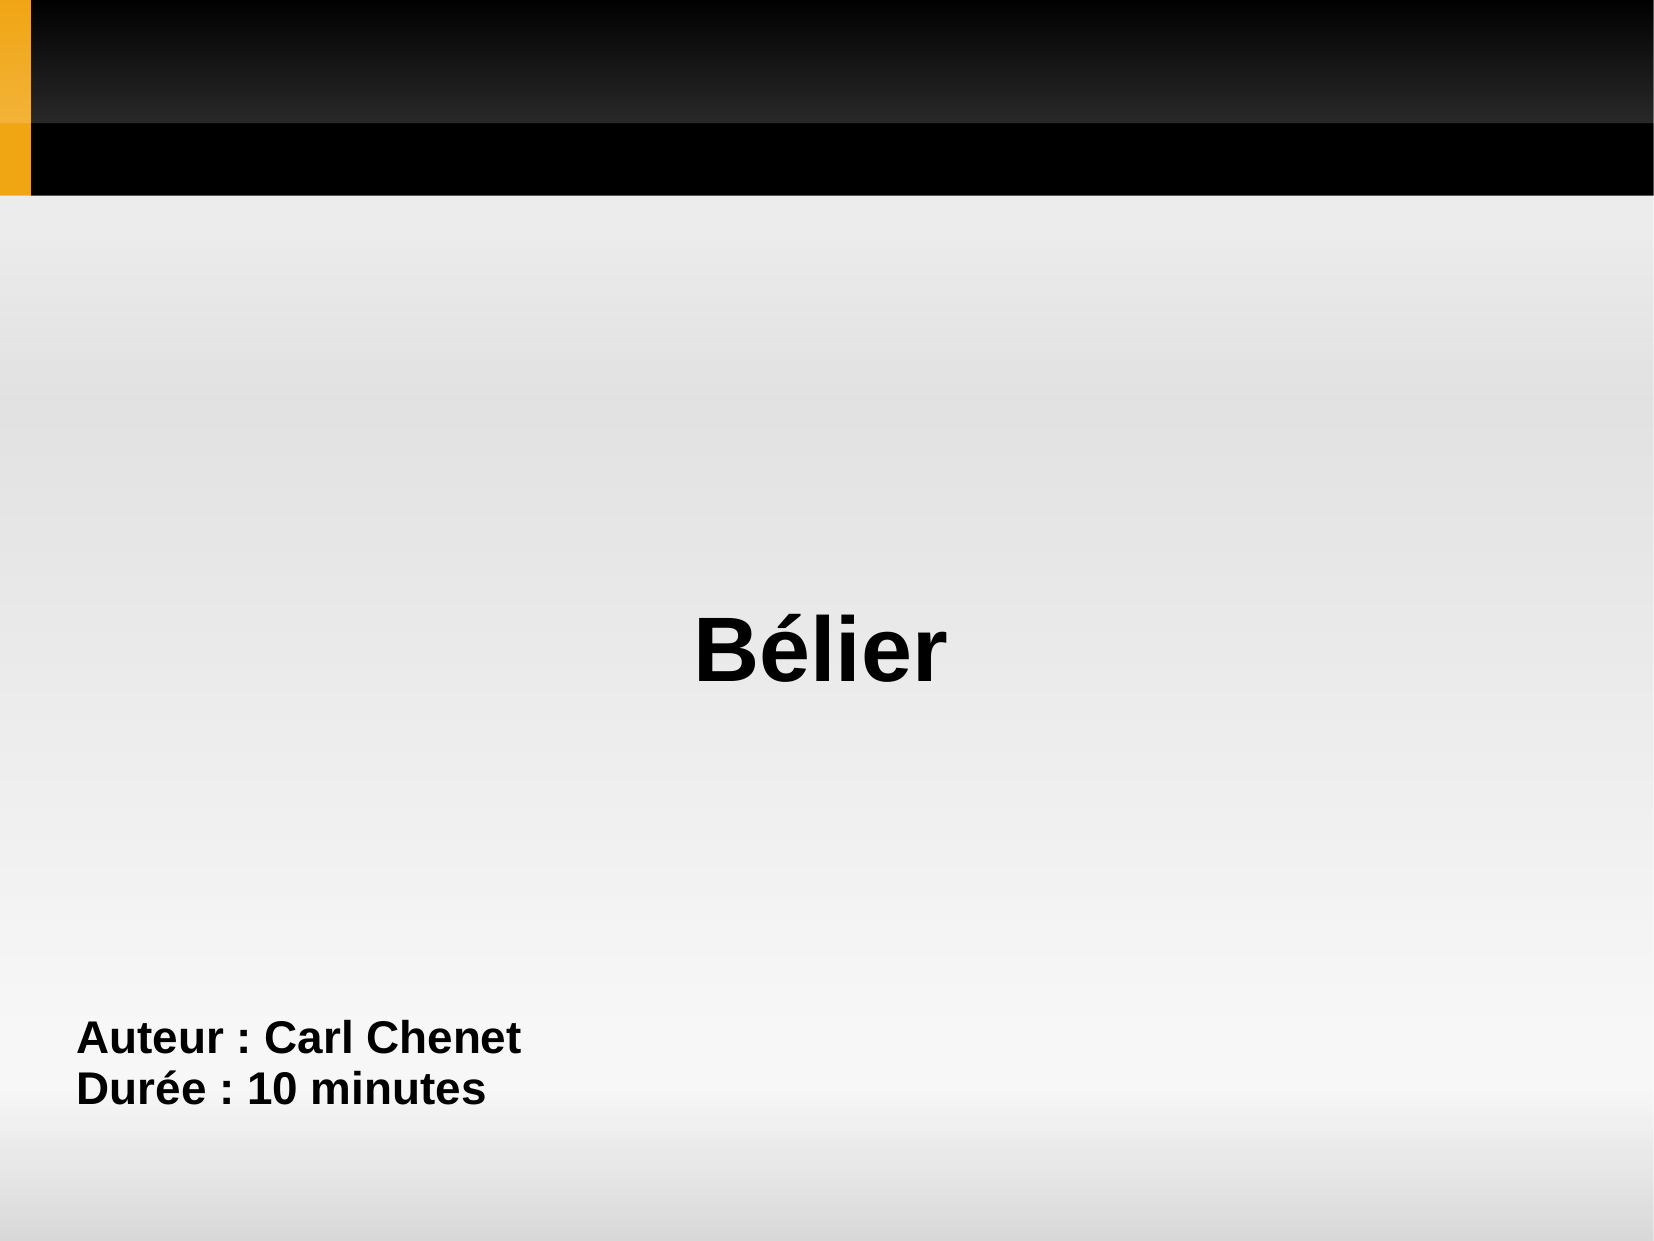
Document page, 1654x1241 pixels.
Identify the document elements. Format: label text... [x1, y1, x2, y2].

picture [0, 0, 1654, 1241]
title Auteur : Carl Chenet Durée : 10 minutes [76, 959, 1565, 1167]
title Bélier [76, 545, 1565, 754]
